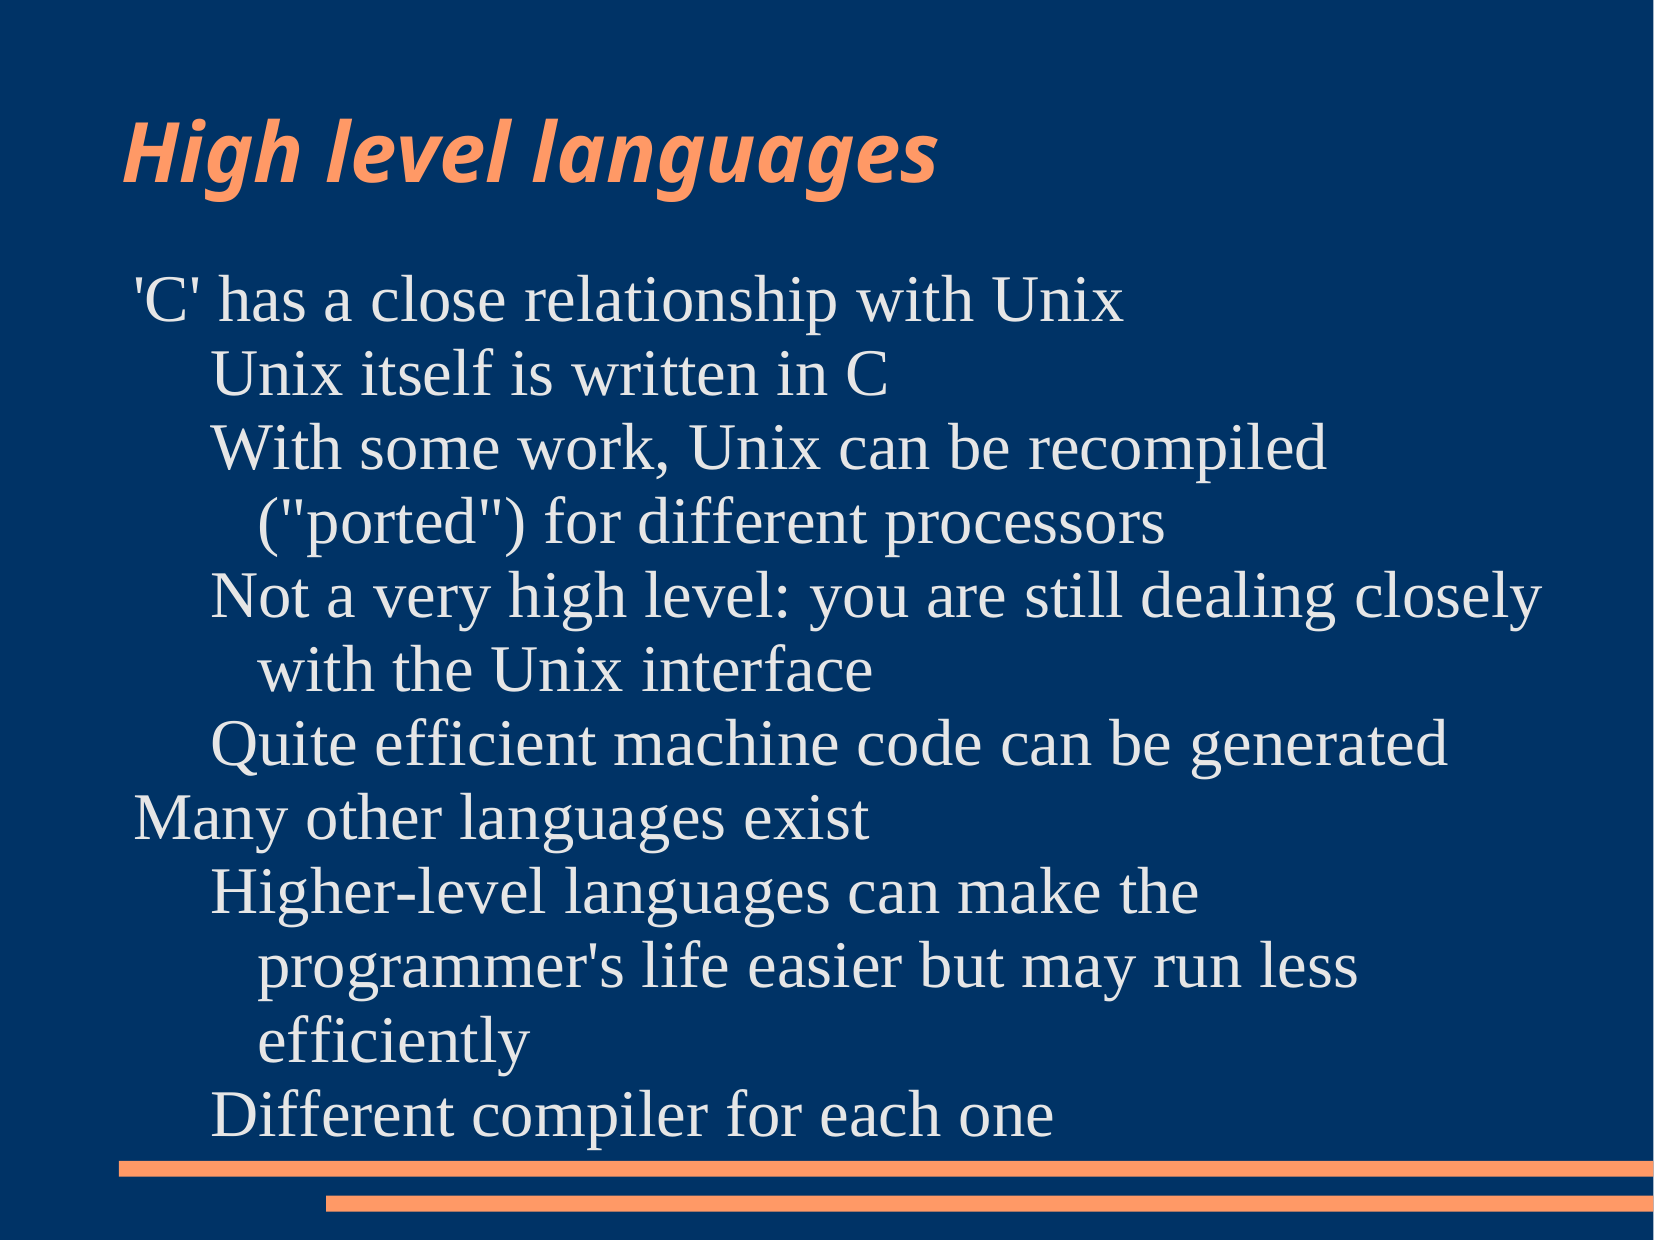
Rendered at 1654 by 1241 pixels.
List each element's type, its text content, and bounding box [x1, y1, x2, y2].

list 'C' has a close relationship with Unix Unix itself is written in C With some work, Unix can be recompiled ("ported") for different processors Not a very high level: you are still dealing closely with the Unix interface Quite efficient machine code can be generated Many other languages exist Higher-level languages can make the programmer's life easier but may run less efficiently Different compiler for each one [115, 261, 1555, 1148]
title High level languages [121, 46, 1534, 254]
